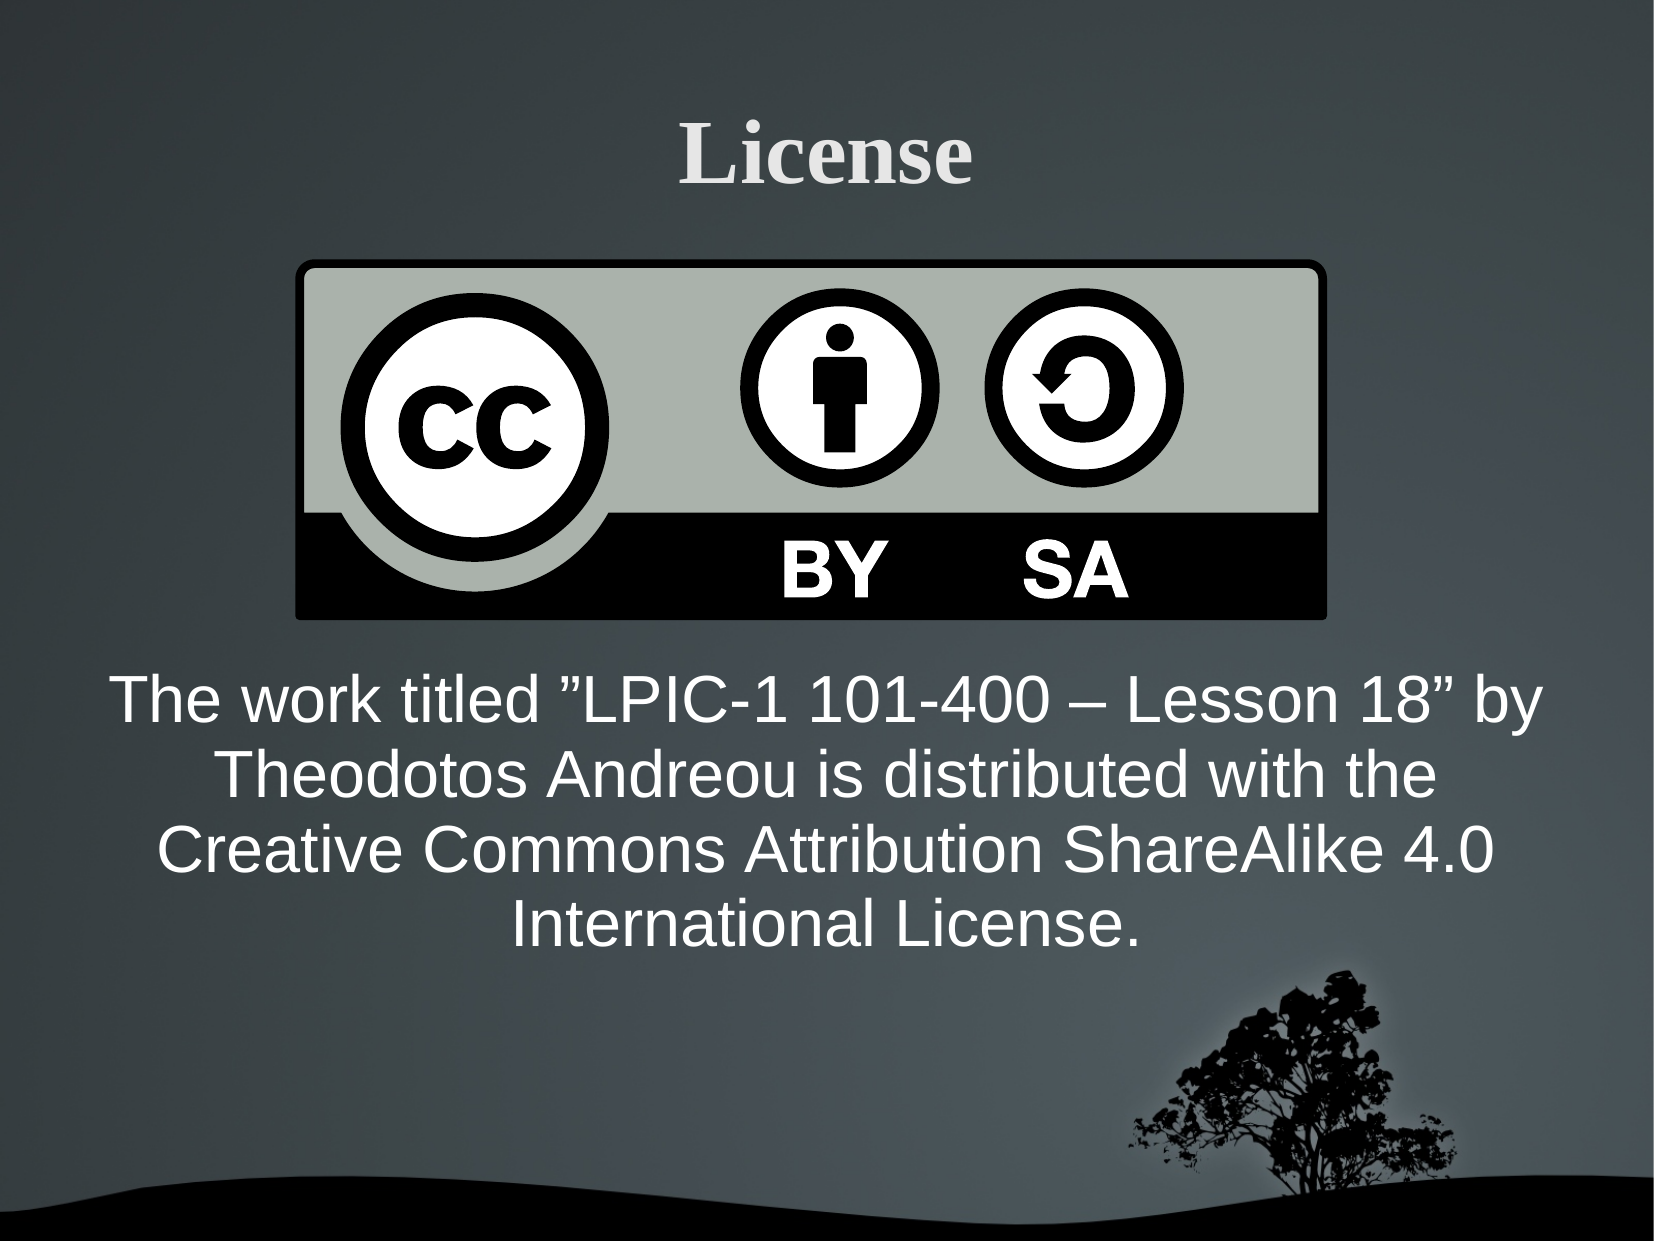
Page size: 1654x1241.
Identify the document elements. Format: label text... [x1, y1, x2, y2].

picture [0, 0, 1654, 1241]
subtitle The work titled ”LPIC-1 101-400 – Lesson 18” by Theodotos Andreou is distributed with the Creative Commons Attribution ShareAlike 4.0 International License. [82, 290, 1571, 1109]
title License [82, 49, 1571, 257]
